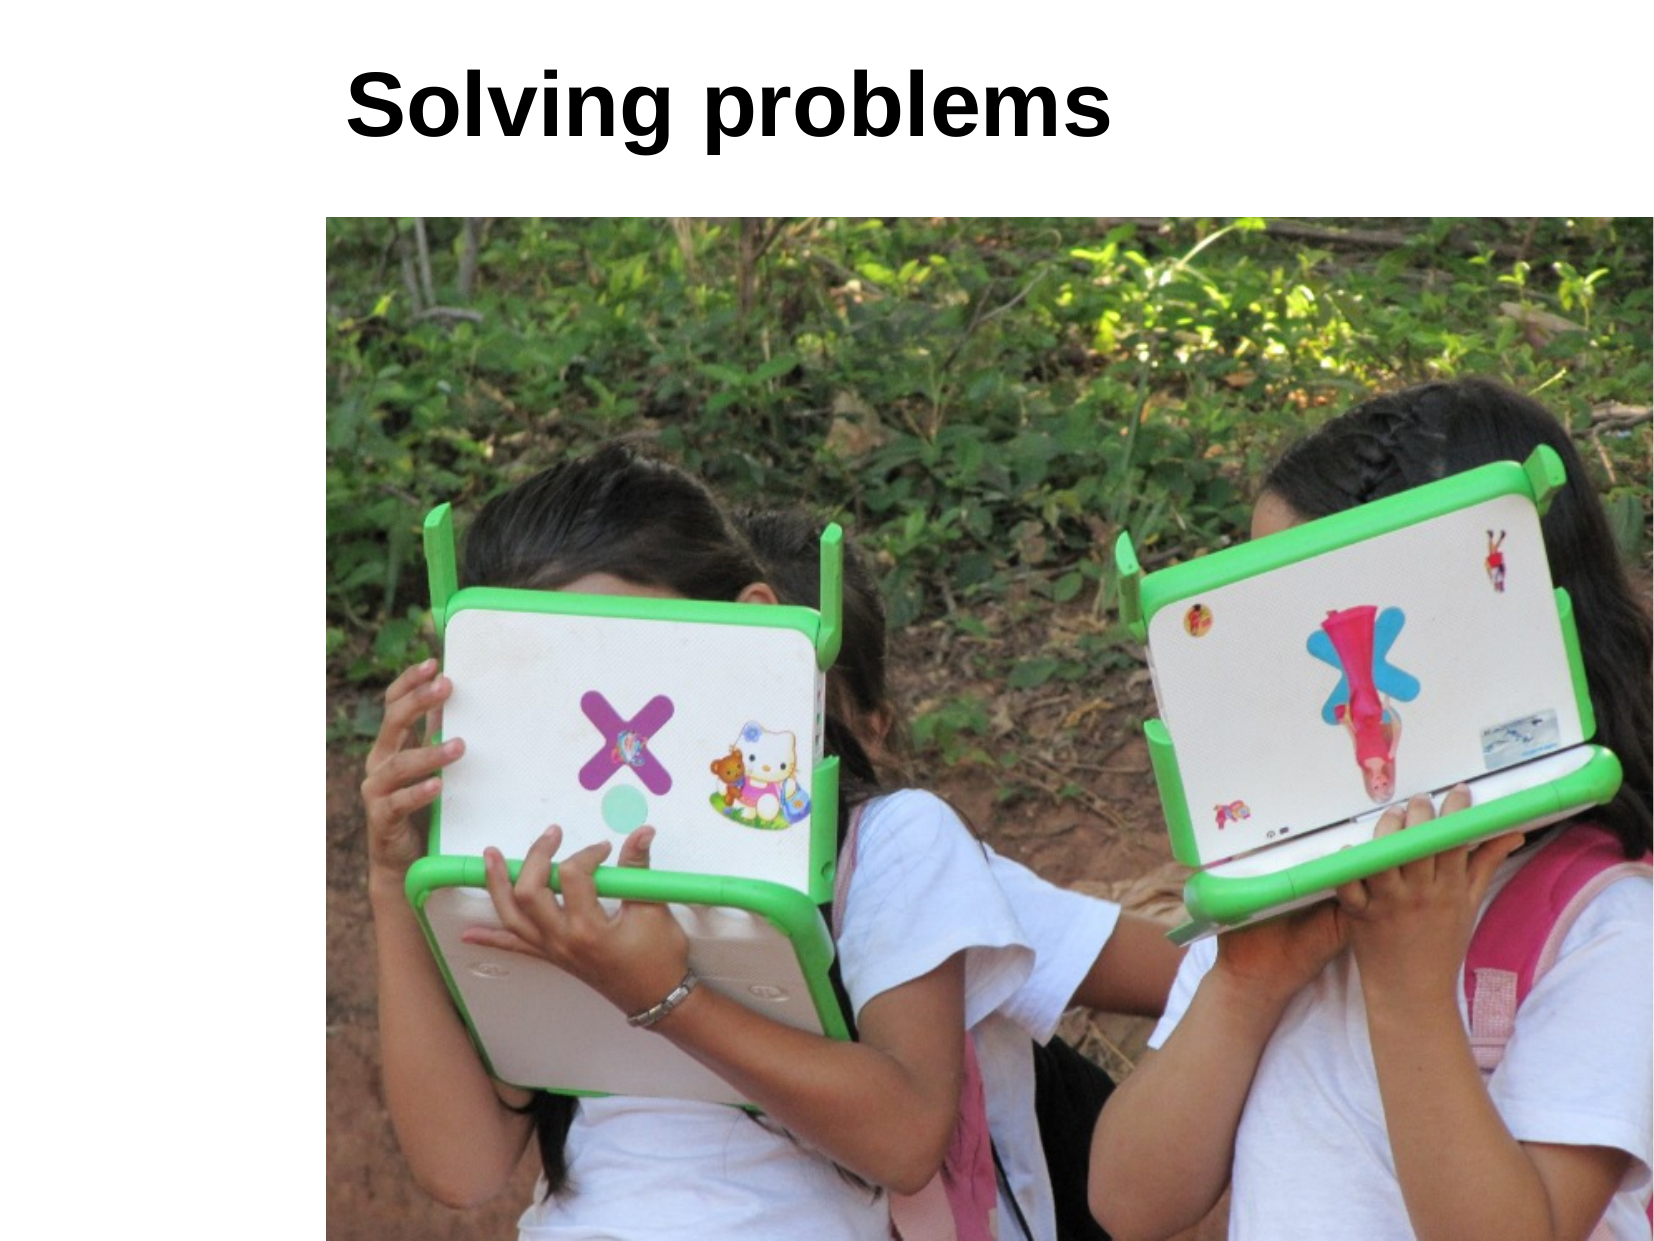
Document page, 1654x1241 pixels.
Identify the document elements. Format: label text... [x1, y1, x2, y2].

picture [326, 217, 1654, 1241]
title Solving problems [345, 0, 1654, 211]
